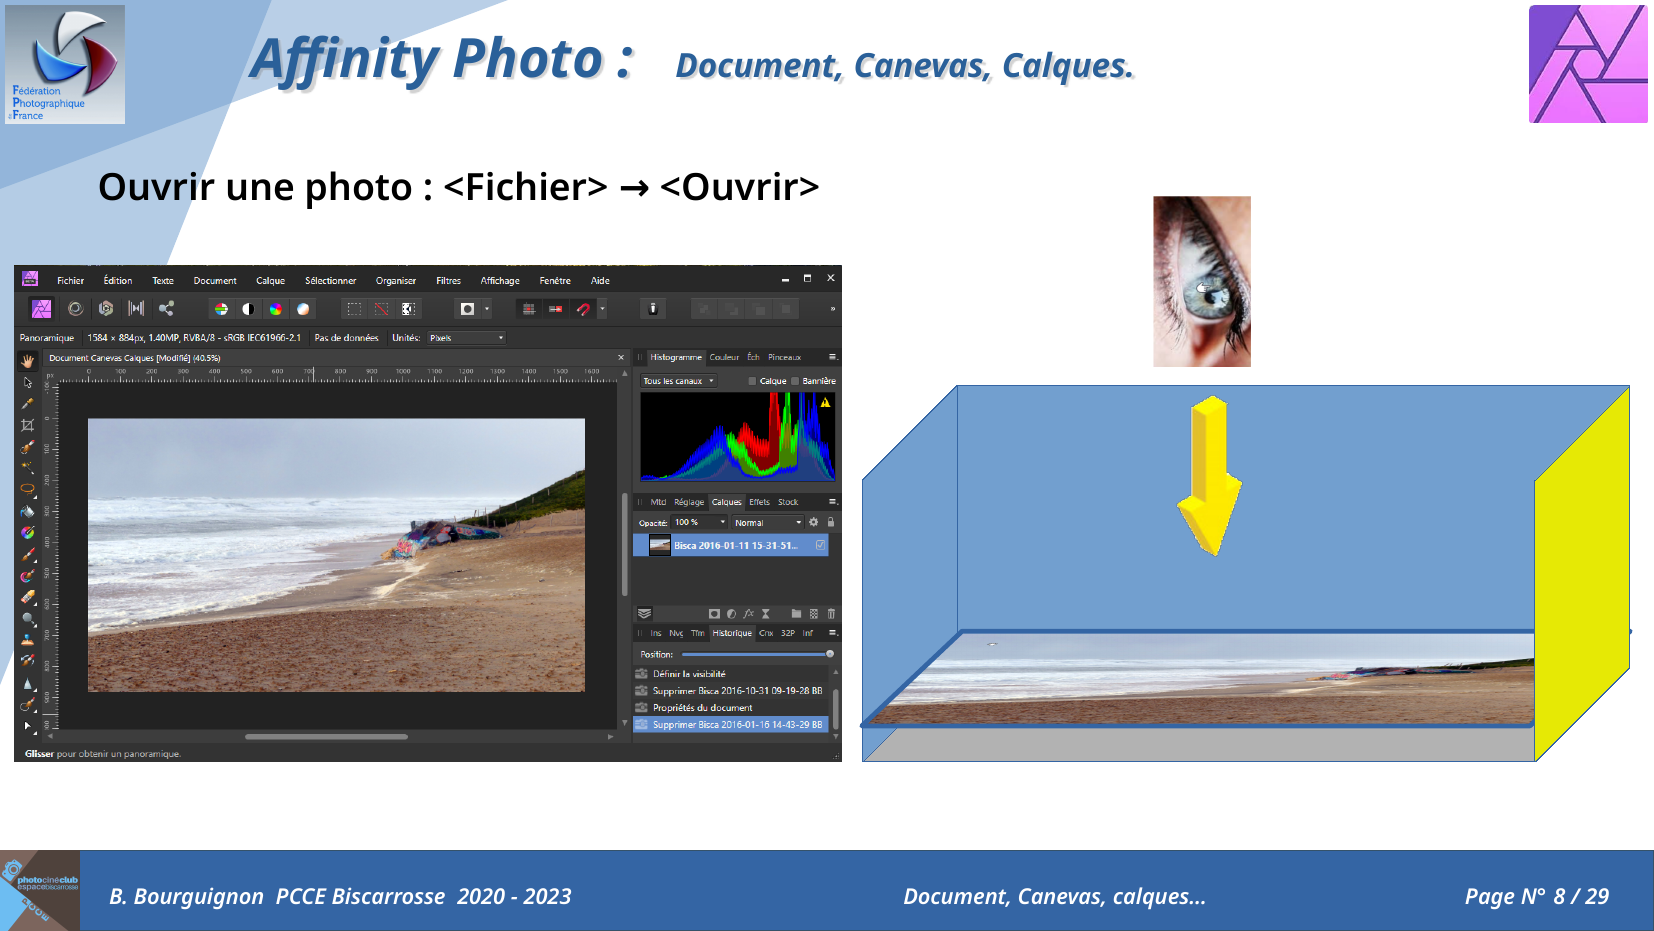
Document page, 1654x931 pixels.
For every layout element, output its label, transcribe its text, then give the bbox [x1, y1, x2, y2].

picture [1529, 5, 1648, 123]
text_box Ouvrir une photo : <Fichier> → <Ouvrir> [82, 153, 1082, 216]
picture [1163, 374, 1268, 572]
text_box [862, 385, 1630, 762]
picture [1153, 196, 1251, 367]
picture [14, 265, 842, 762]
picture [5, 5, 125, 124]
picture [866, 633, 1534, 724]
picture [0, 850, 80, 931]
